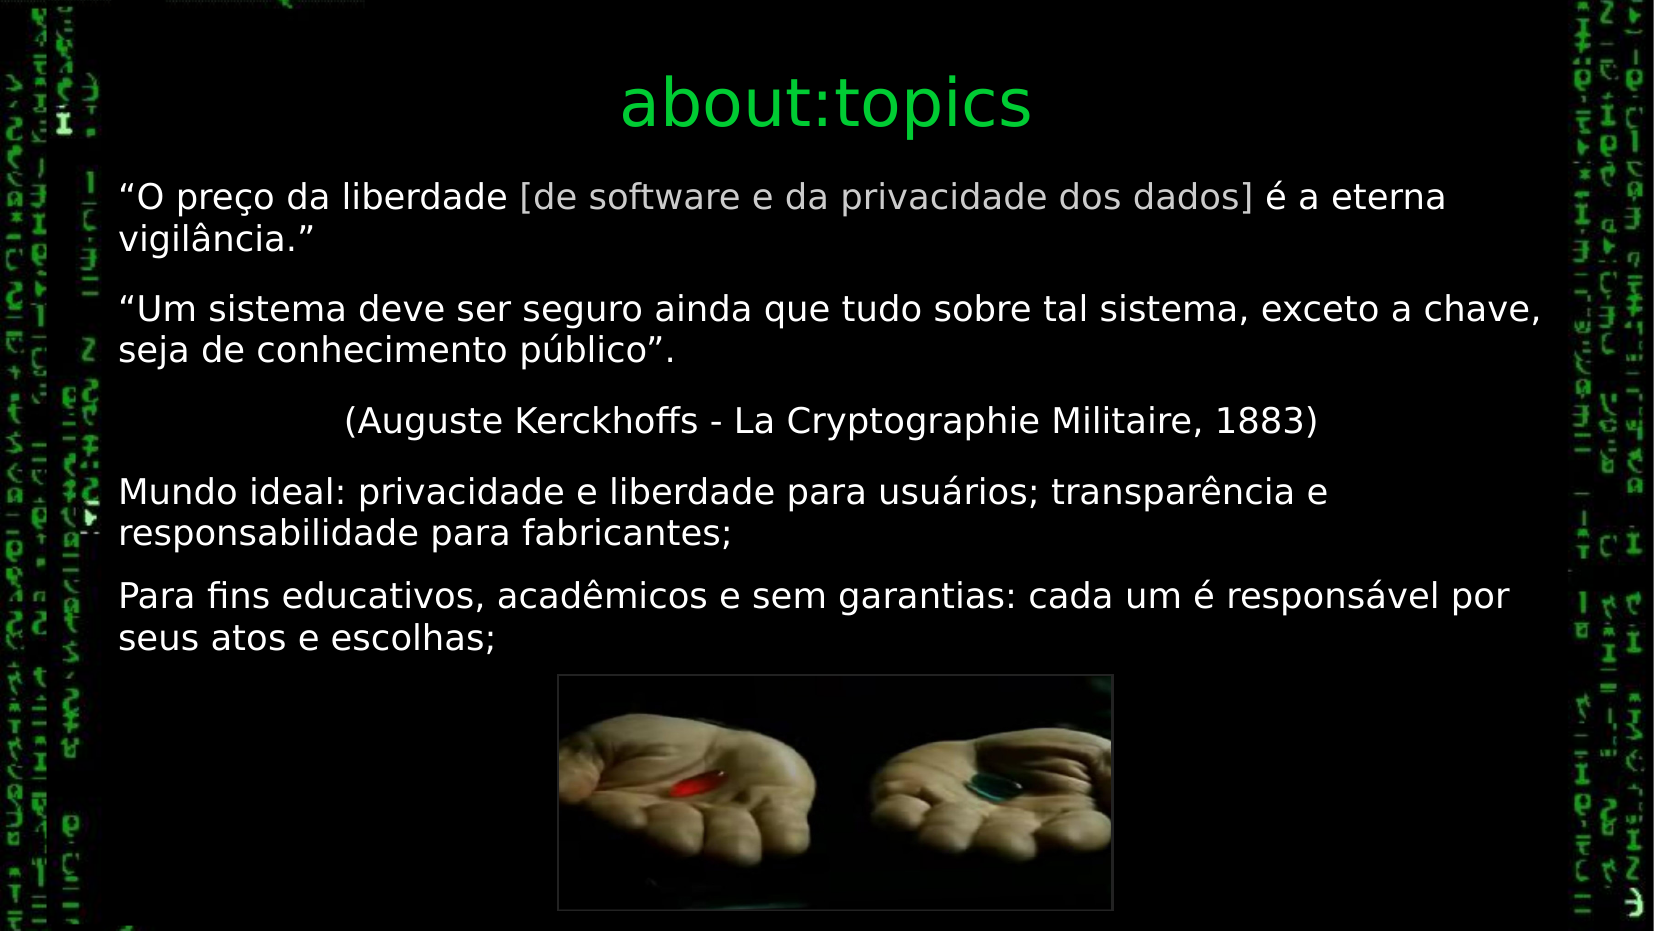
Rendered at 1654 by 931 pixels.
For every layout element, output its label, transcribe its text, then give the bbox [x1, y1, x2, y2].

title about:topics [82, 25, 1571, 181]
list “O preço da liberdade [de software e da privacidade dos dados] é a eterna vigilância.” “Um sistema deve ser seguro ainda que tudo sobre tal sistema, exceto a chave, seja de conhecimento público”. (Auguste Kerckhoffs - La Cryptographie Militaire, 1883) Mundo ideal: privacidade e liberdade para usuários; transparência e responsabilidade para fabricantes; Para fins educativos, acadêmicos e sem garantias: cada um é responsável por seus atos e escolhas; [47, 176, 1546, 676]
picture [0, 0, 1654, 931]
